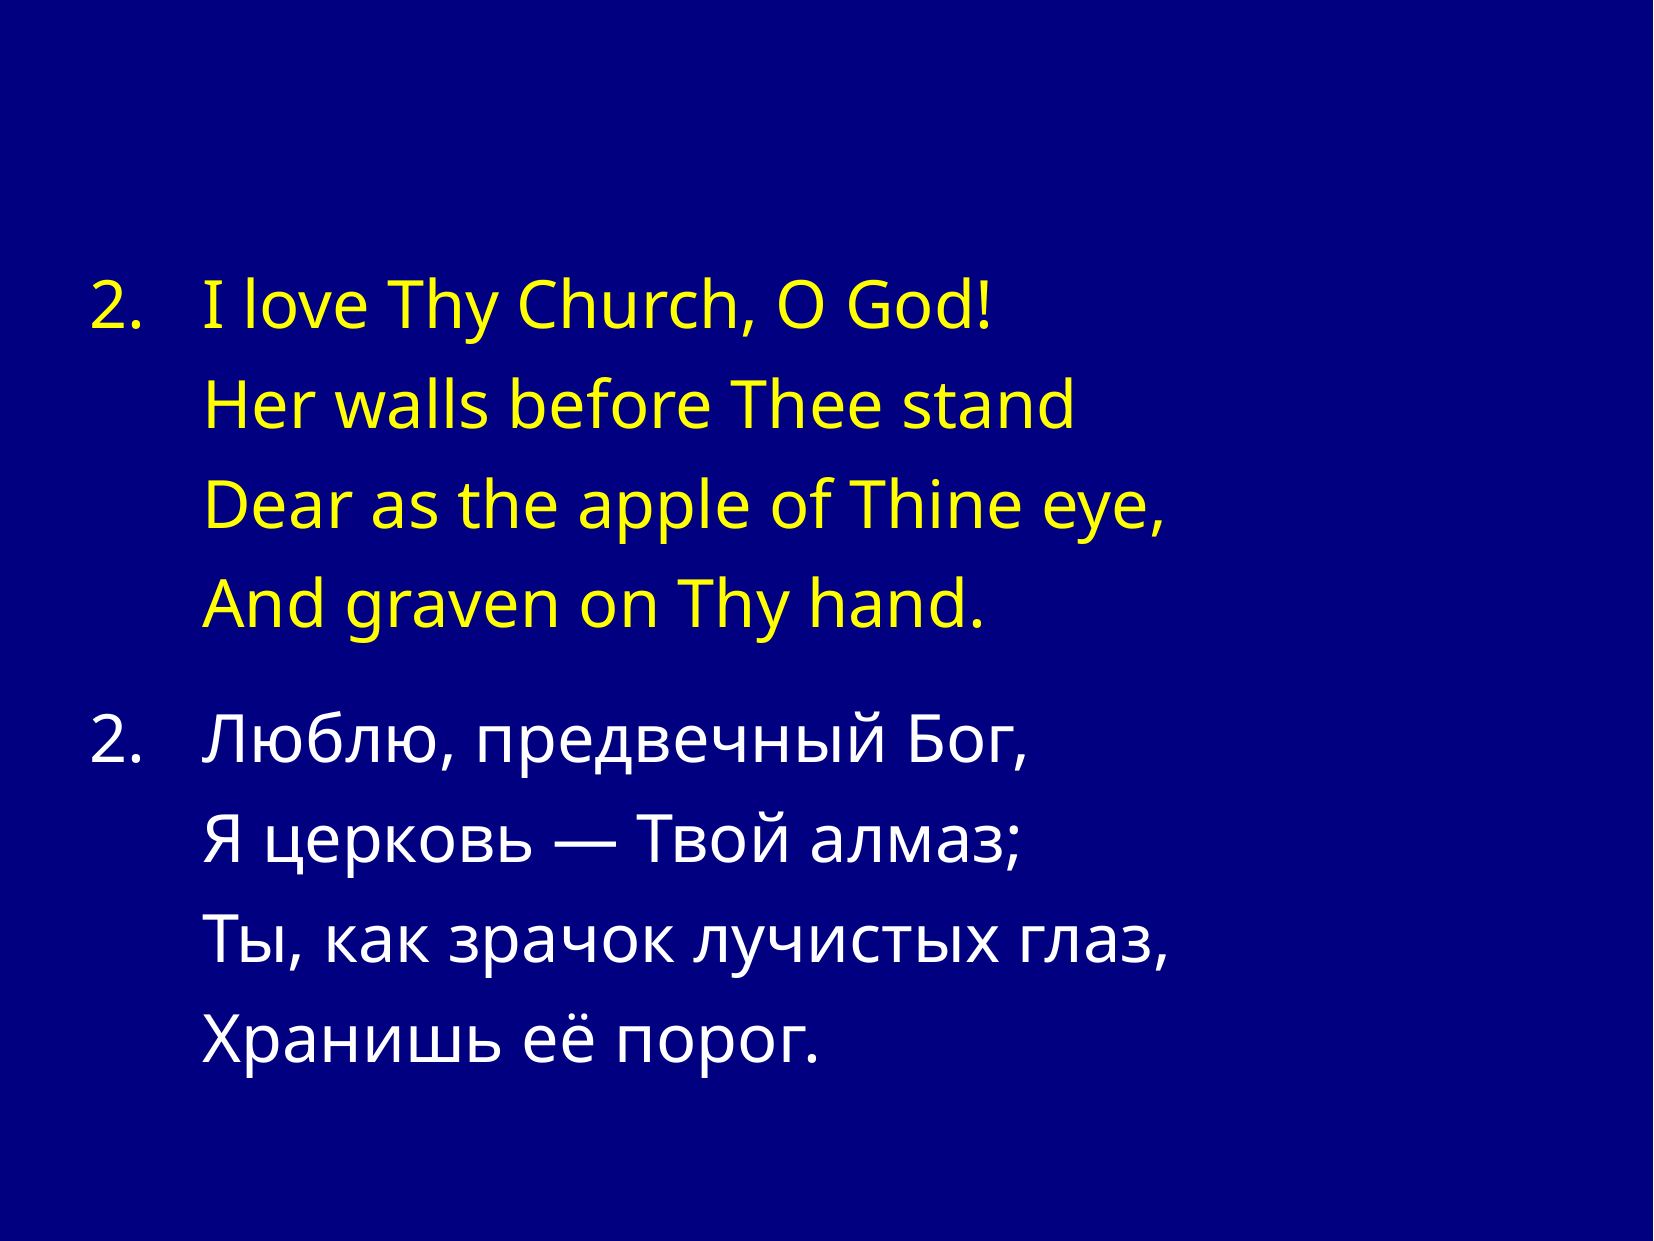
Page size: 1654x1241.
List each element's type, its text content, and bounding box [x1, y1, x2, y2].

text_box 2. I love Thy Church, O God! Her walls before Thee stand Dear as the apple of Thine eye, And graven on Thy hand. [75, 150, 1576, 638]
text_box 2. Люблю, предвечный Бог, Я церковь — Твой алмаз; Ты, как зрачок лучистых глаз, Хранишь её порог. [75, 675, 1576, 1163]
